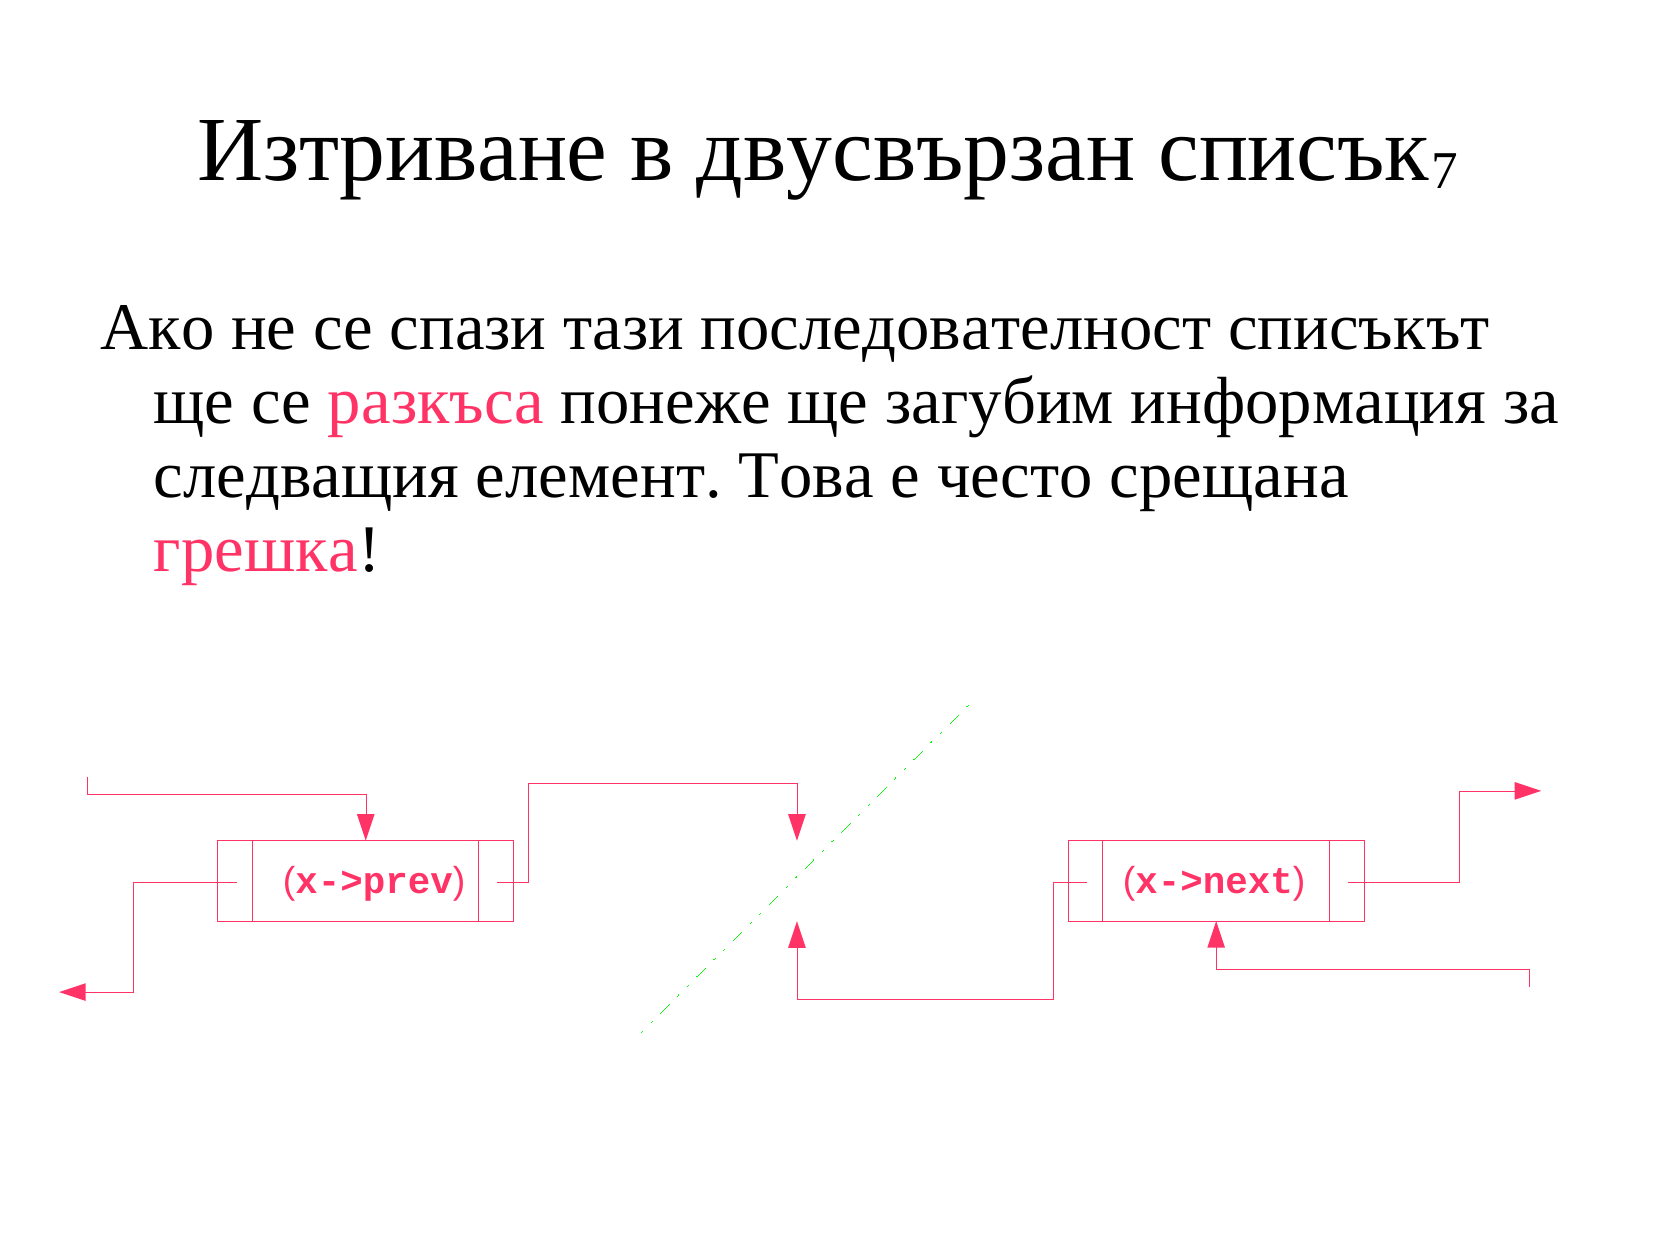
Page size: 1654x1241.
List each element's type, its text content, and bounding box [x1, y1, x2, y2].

text_box (x->next) [1087, 852, 1348, 913]
list Ако не се спази тази последователност списъкът ще се разкъса понеже ще загубим информация за следващия елемент. Това е често срещана грешка! [82, 290, 1571, 1109]
title Изтриване в двусвързан списък7 [121, 46, 1534, 254]
text_box (x->prev) [236, 852, 498, 913]
